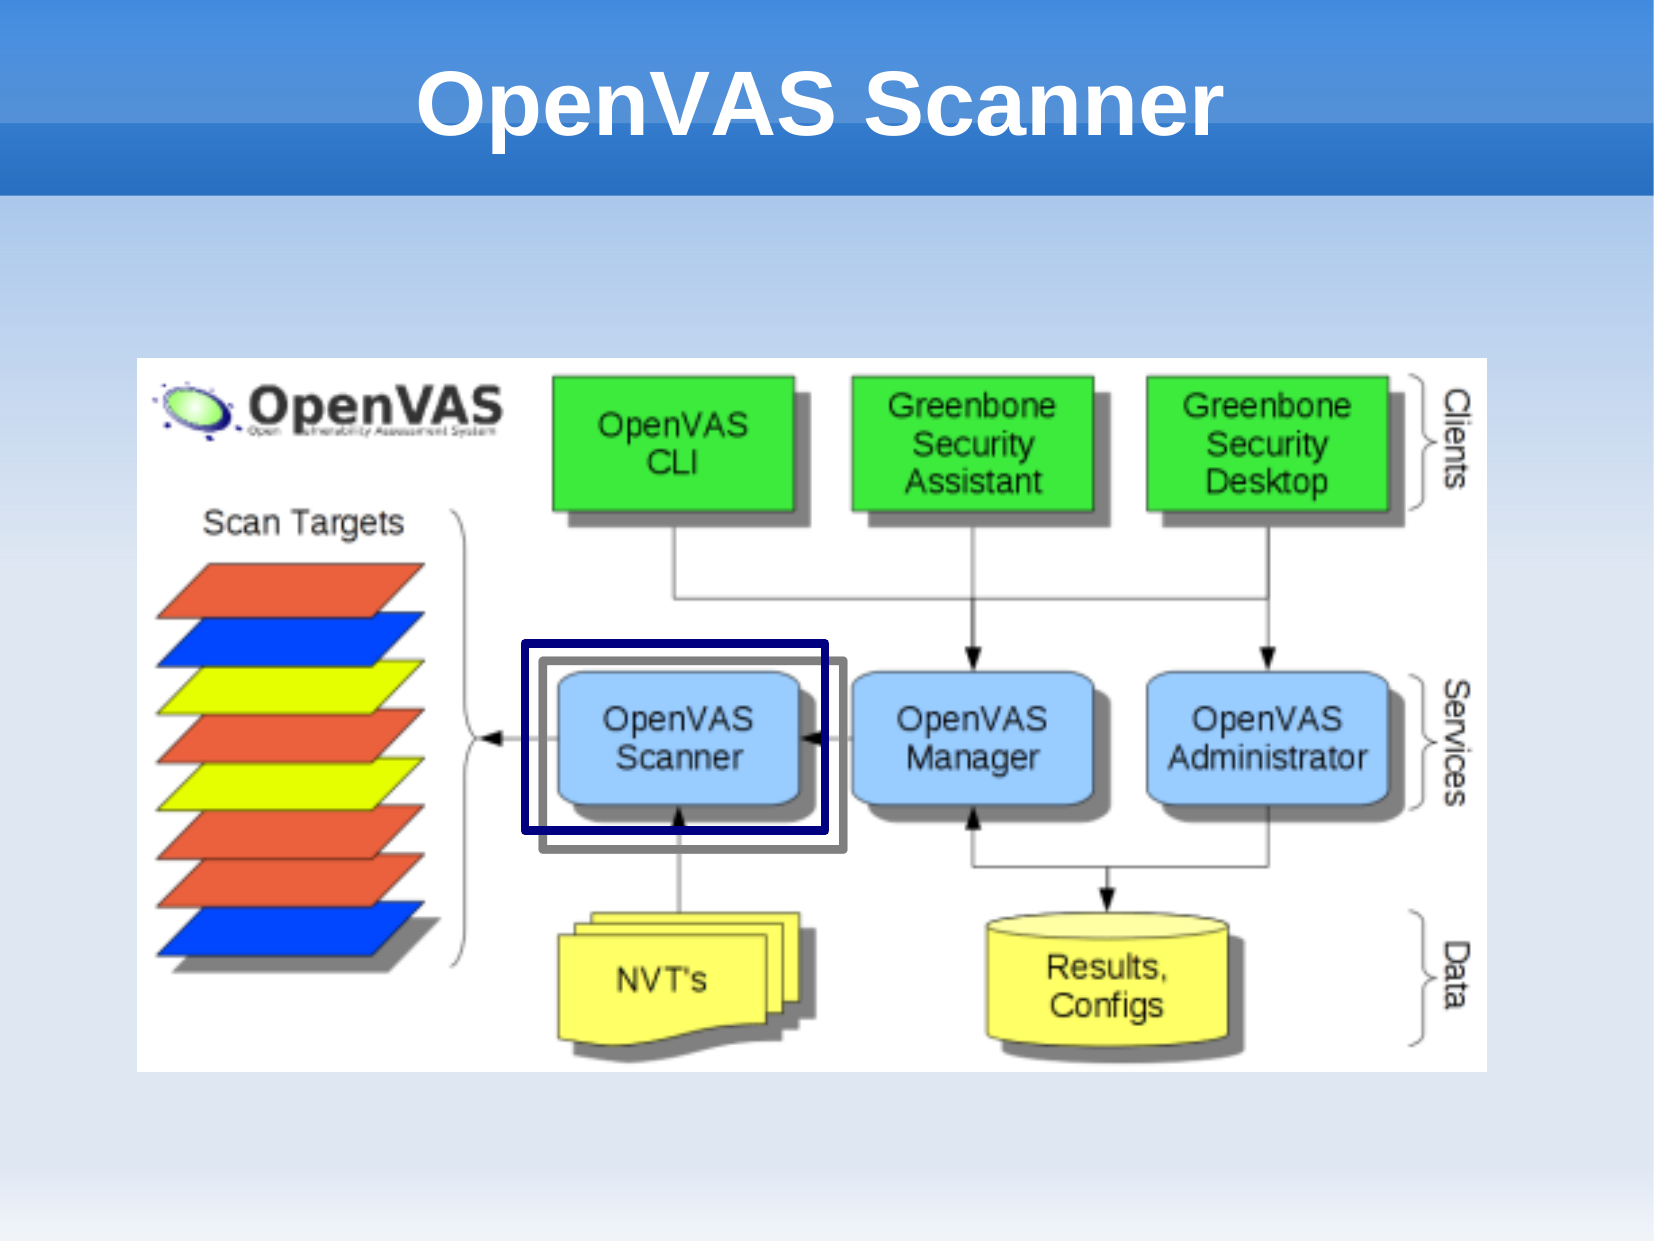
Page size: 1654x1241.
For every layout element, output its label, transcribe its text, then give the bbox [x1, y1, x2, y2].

title OpenVAS Scanner [76, 0, 1565, 208]
picture [0, 0, 1654, 1241]
